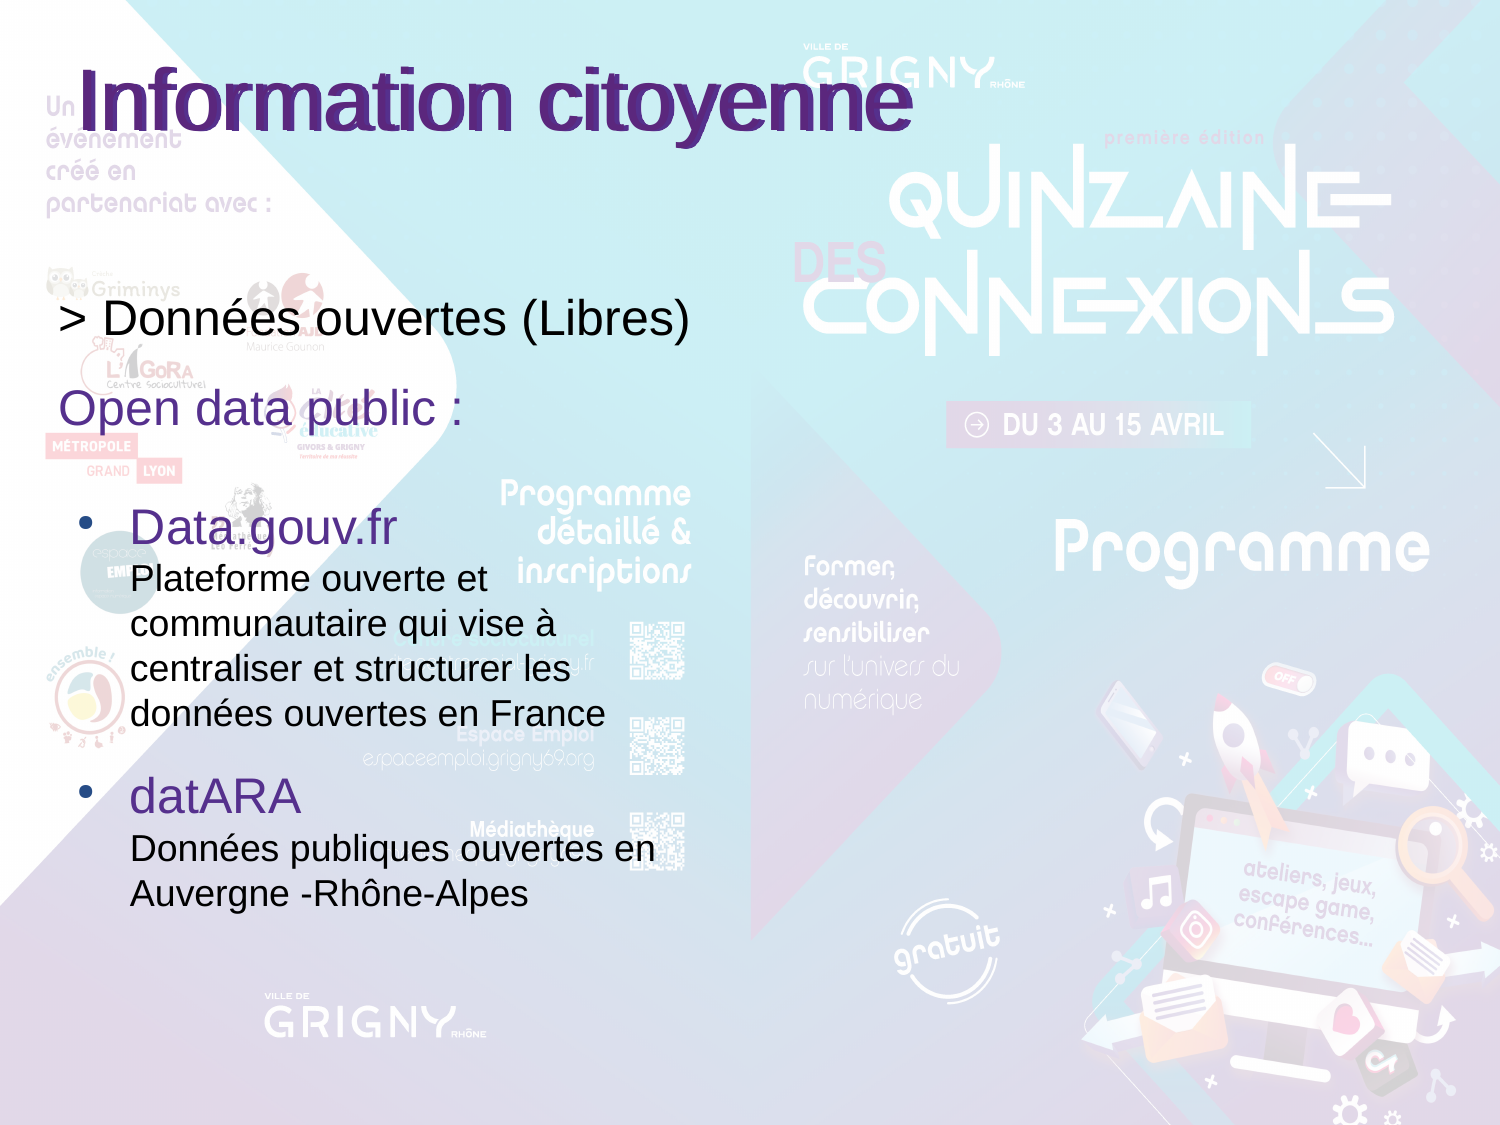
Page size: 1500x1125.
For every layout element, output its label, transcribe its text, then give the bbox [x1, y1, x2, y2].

list > Données ouvertes (Libres) Open data public : Data.gouv.fr Plateforme ouverte et communautaire qui vise à centraliser et structurer les données ouvertes en France datARA Données publiques ouvertes en Auvergne -Rhône-Alpes [59, 285, 1402, 980]
title Information citoyenne [75, 29, 1425, 148]
